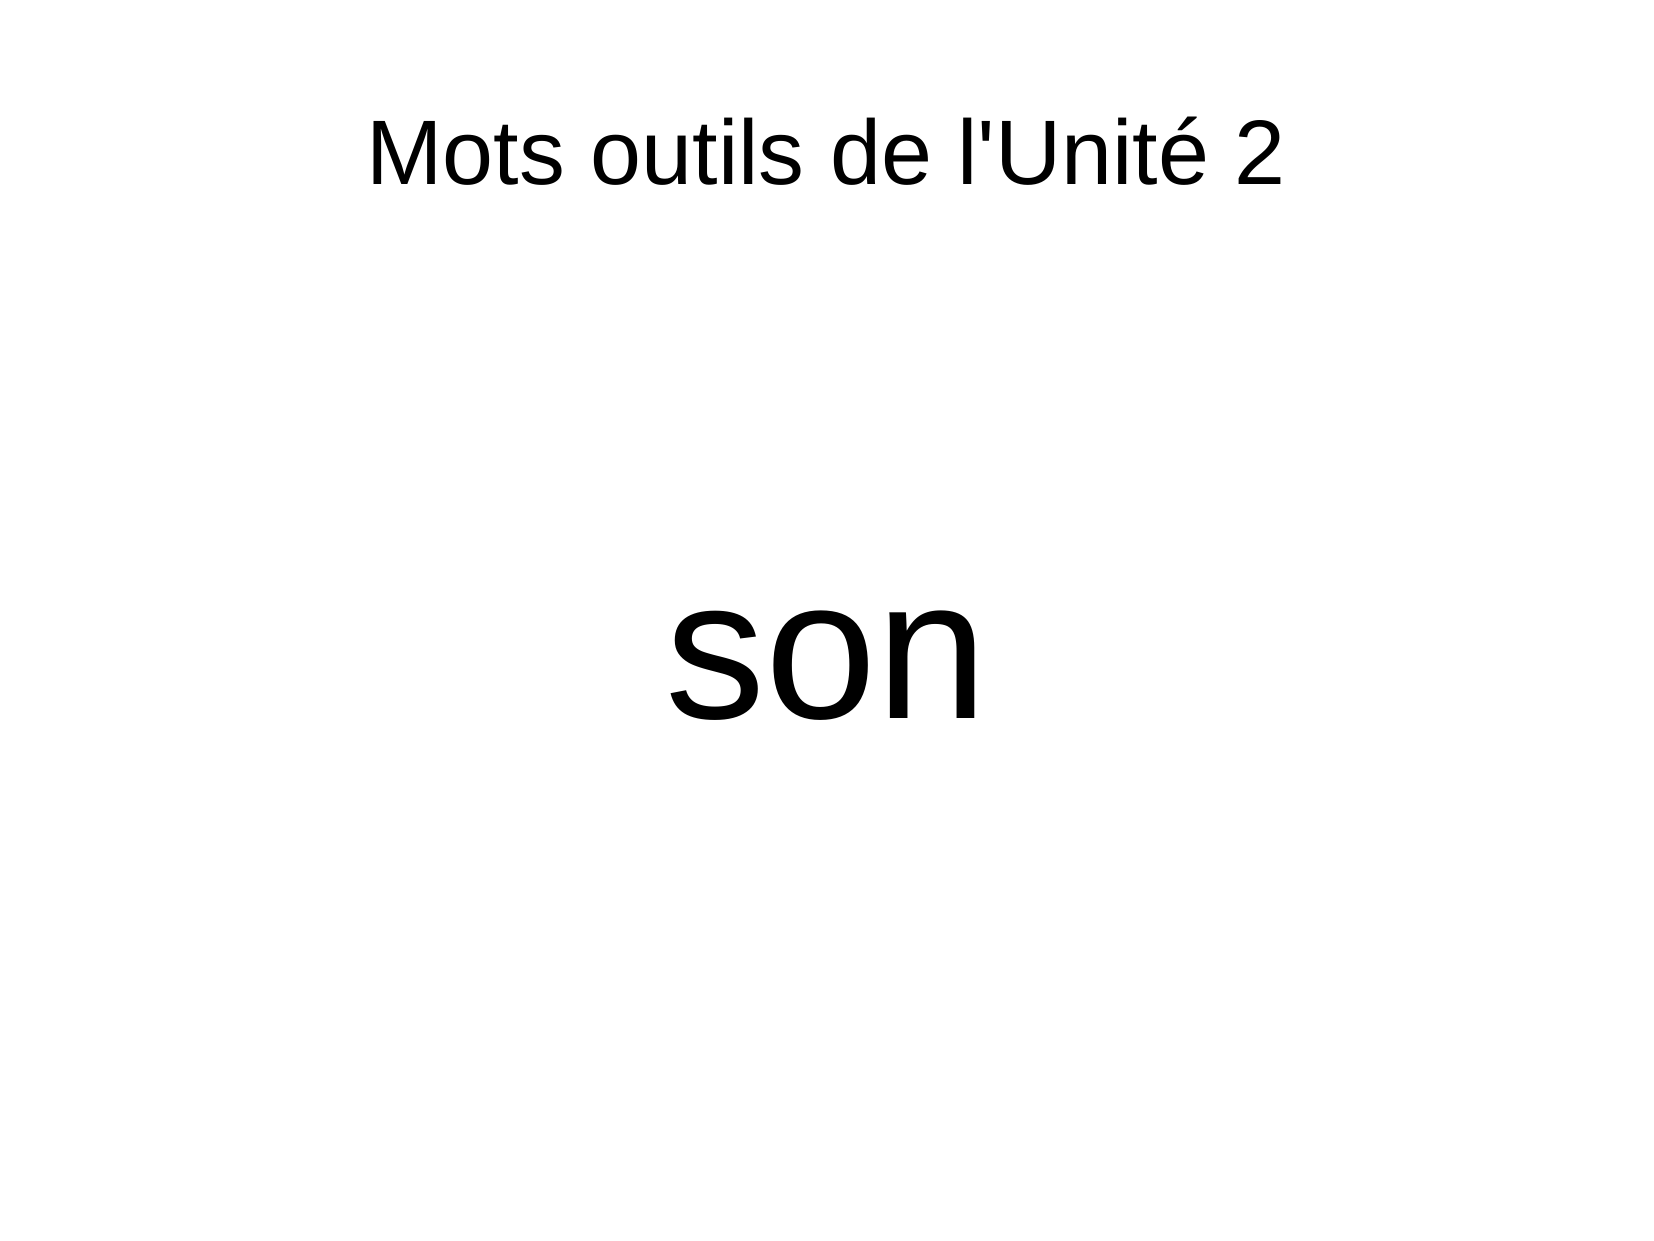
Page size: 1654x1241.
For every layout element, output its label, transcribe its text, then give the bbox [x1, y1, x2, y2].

title Mots outils de l'Unité 2 [82, 49, 1571, 257]
subtitle son [82, 290, 1571, 1010]
